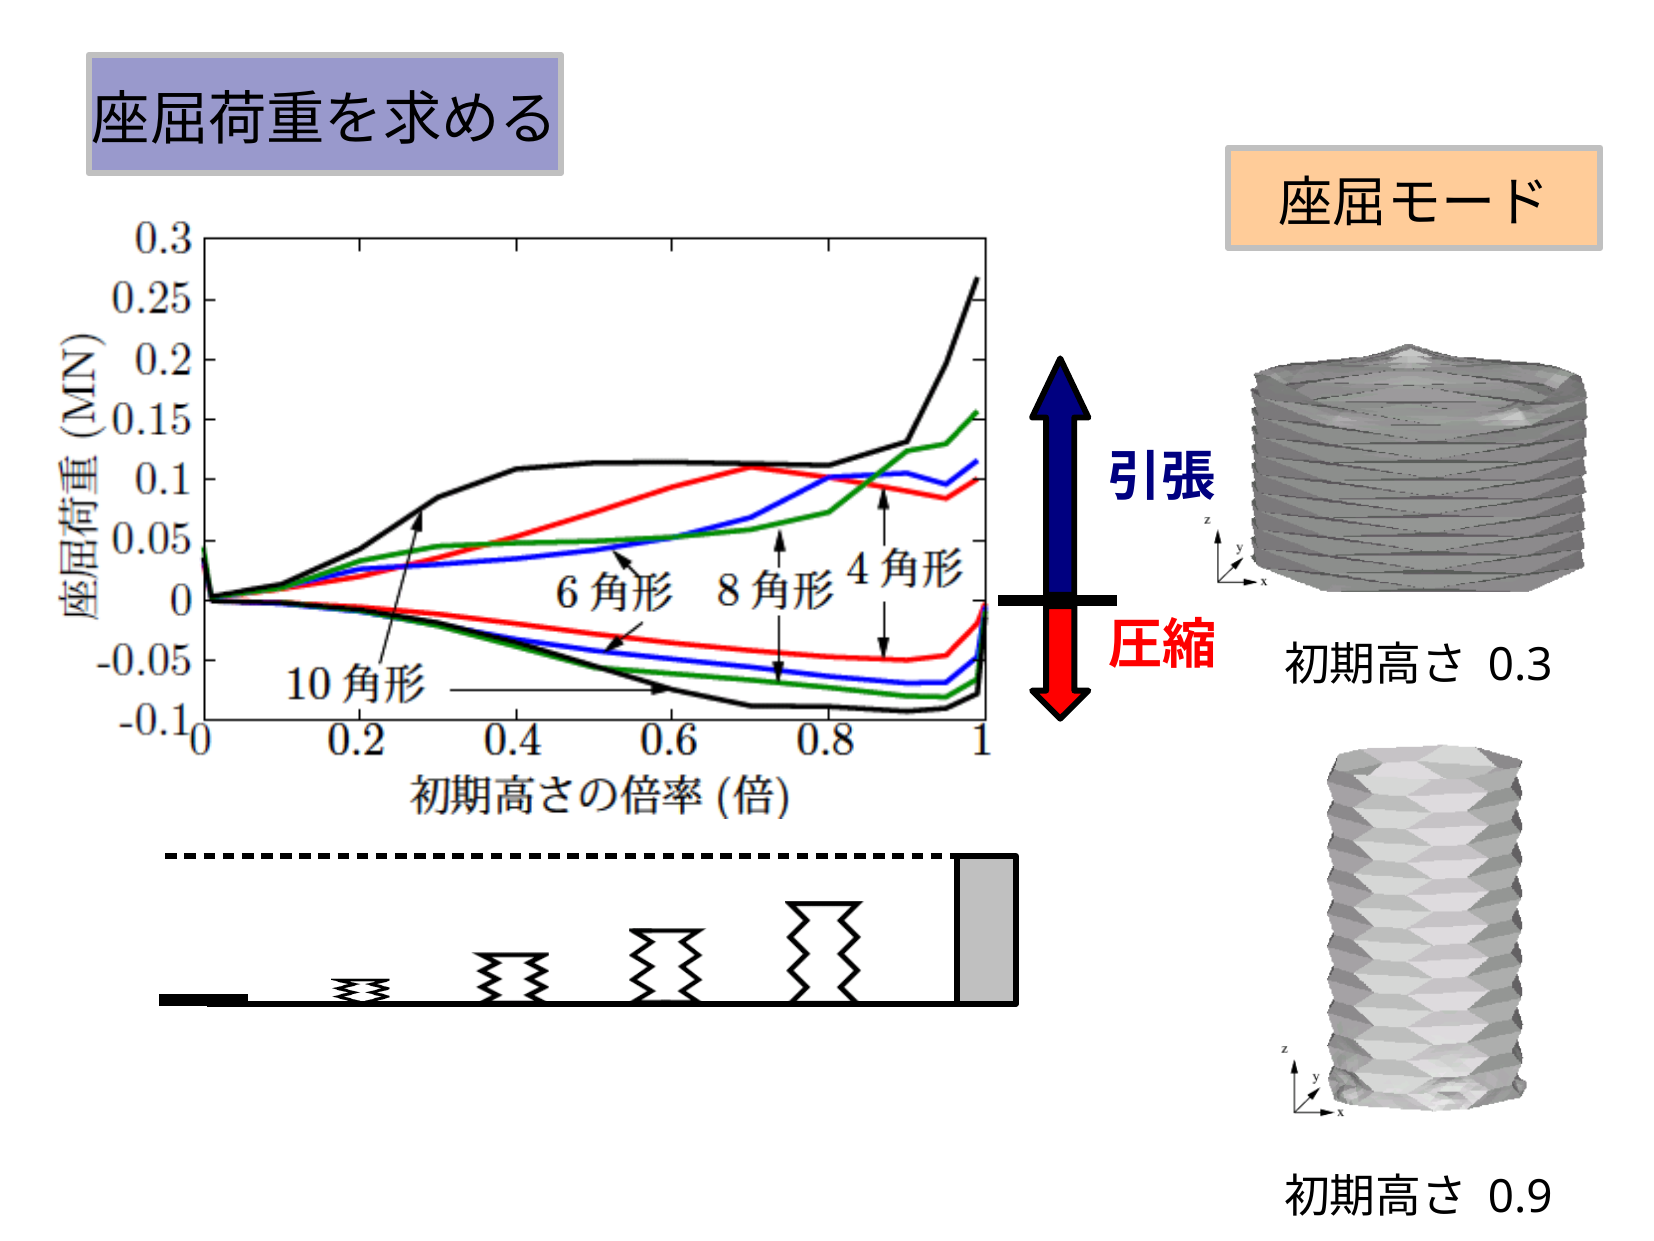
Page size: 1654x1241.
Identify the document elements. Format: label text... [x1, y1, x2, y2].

picture [1192, 289, 1591, 603]
text_box 圧縮 [1093, 593, 1235, 759]
picture [785, 900, 866, 1001]
text_box [956, 856, 1016, 1004]
picture [471, 951, 550, 1001]
text_box 初期高さ 0.9 [1269, 1151, 1625, 1227]
text_box [1032, 606, 1089, 719]
text_box 初期高さ 0.3 [1269, 620, 1625, 695]
text_box 座屈荷重を求める [88, 54, 562, 174]
picture [331, 977, 390, 1001]
picture [41, 202, 1013, 819]
picture [1268, 728, 1530, 1134]
text_box [1032, 358, 1089, 595]
text_box 座屈モード [1228, 147, 1601, 249]
picture [627, 927, 708, 1001]
text_box 引張 [1092, 425, 1234, 591]
